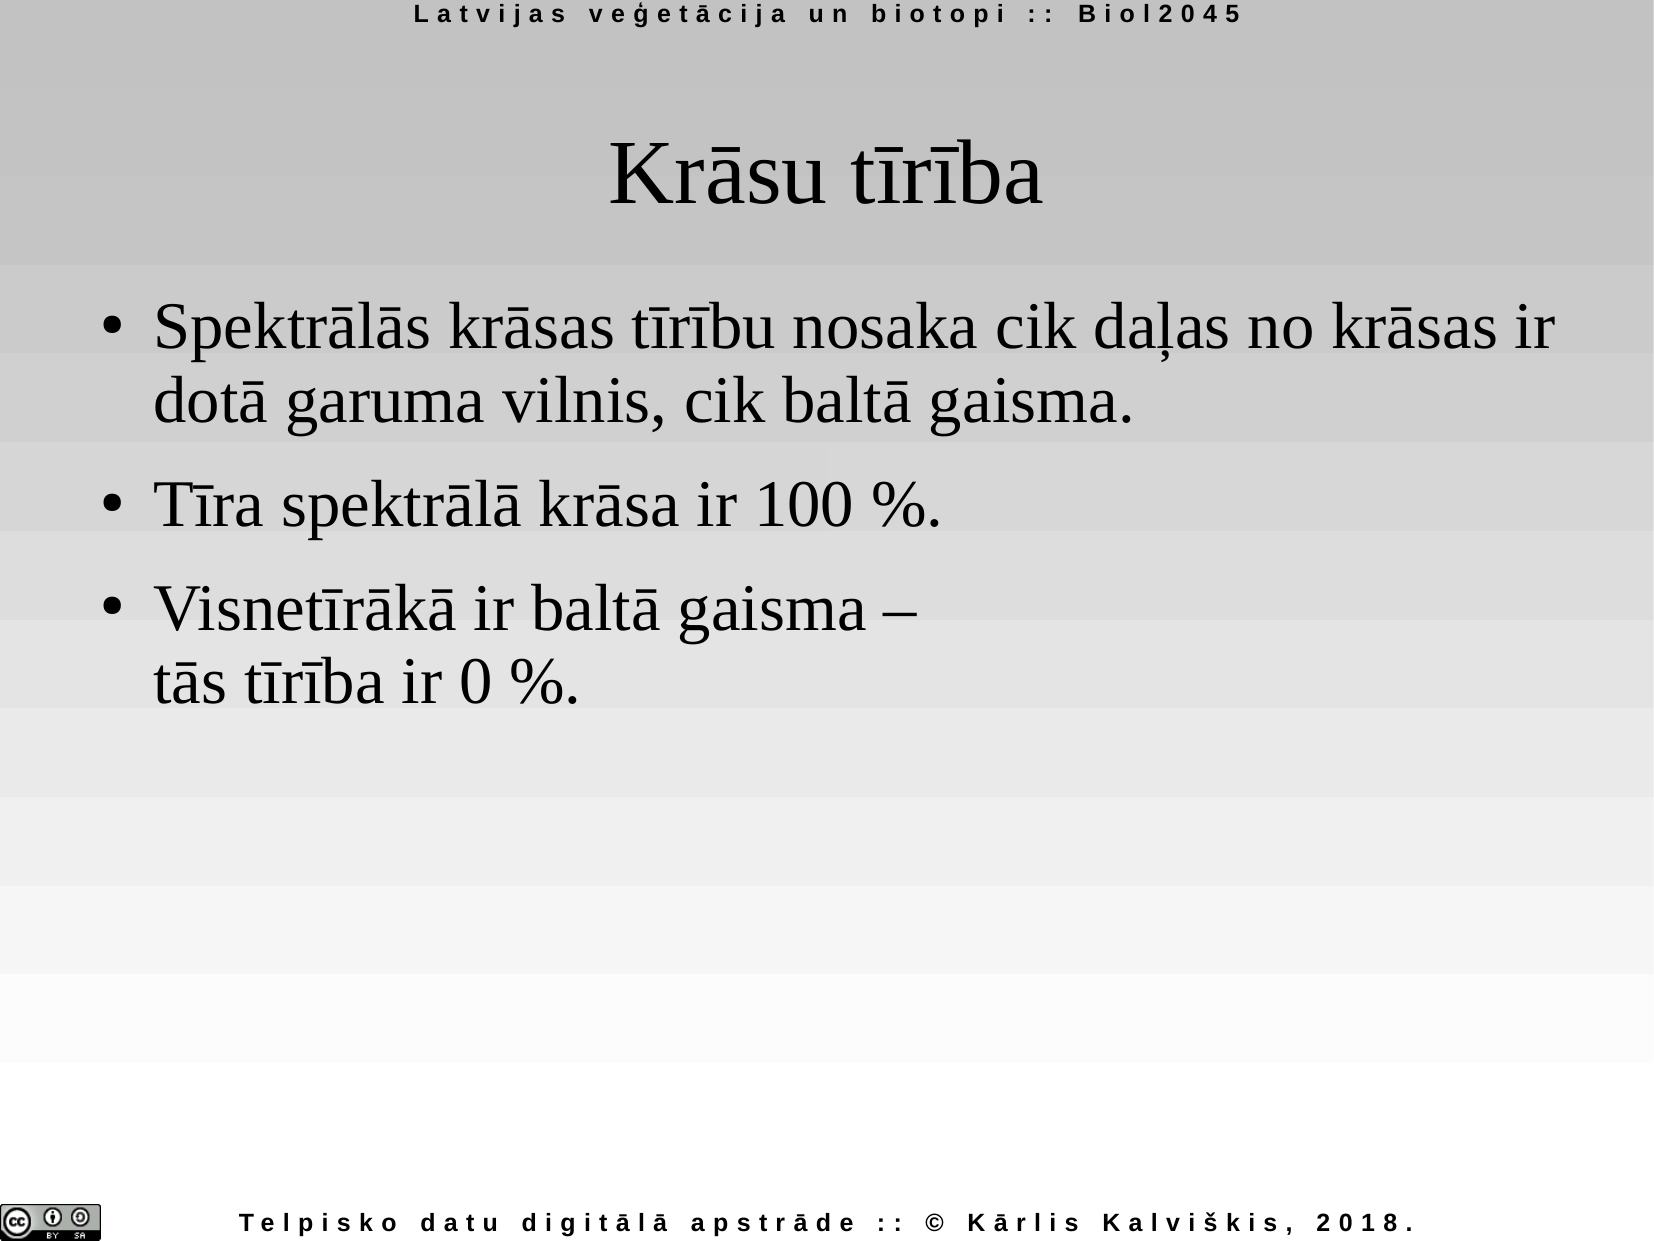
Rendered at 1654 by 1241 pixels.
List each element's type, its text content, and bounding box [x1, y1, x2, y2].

picture [0, 0, 1654, 1241]
title Krāsu tīrība [29, 49, 1625, 296]
list Spektrālās krāsas tīrību nosaka cik daļas no krāsas ir dotā garuma vilnis, cik baltā gaisma. Tīra spektrālā krāsa ir 100 %. Visnetīrākā ir baltā gaisma – tās tīrība ir 0 %. [82, 289, 1571, 1113]
